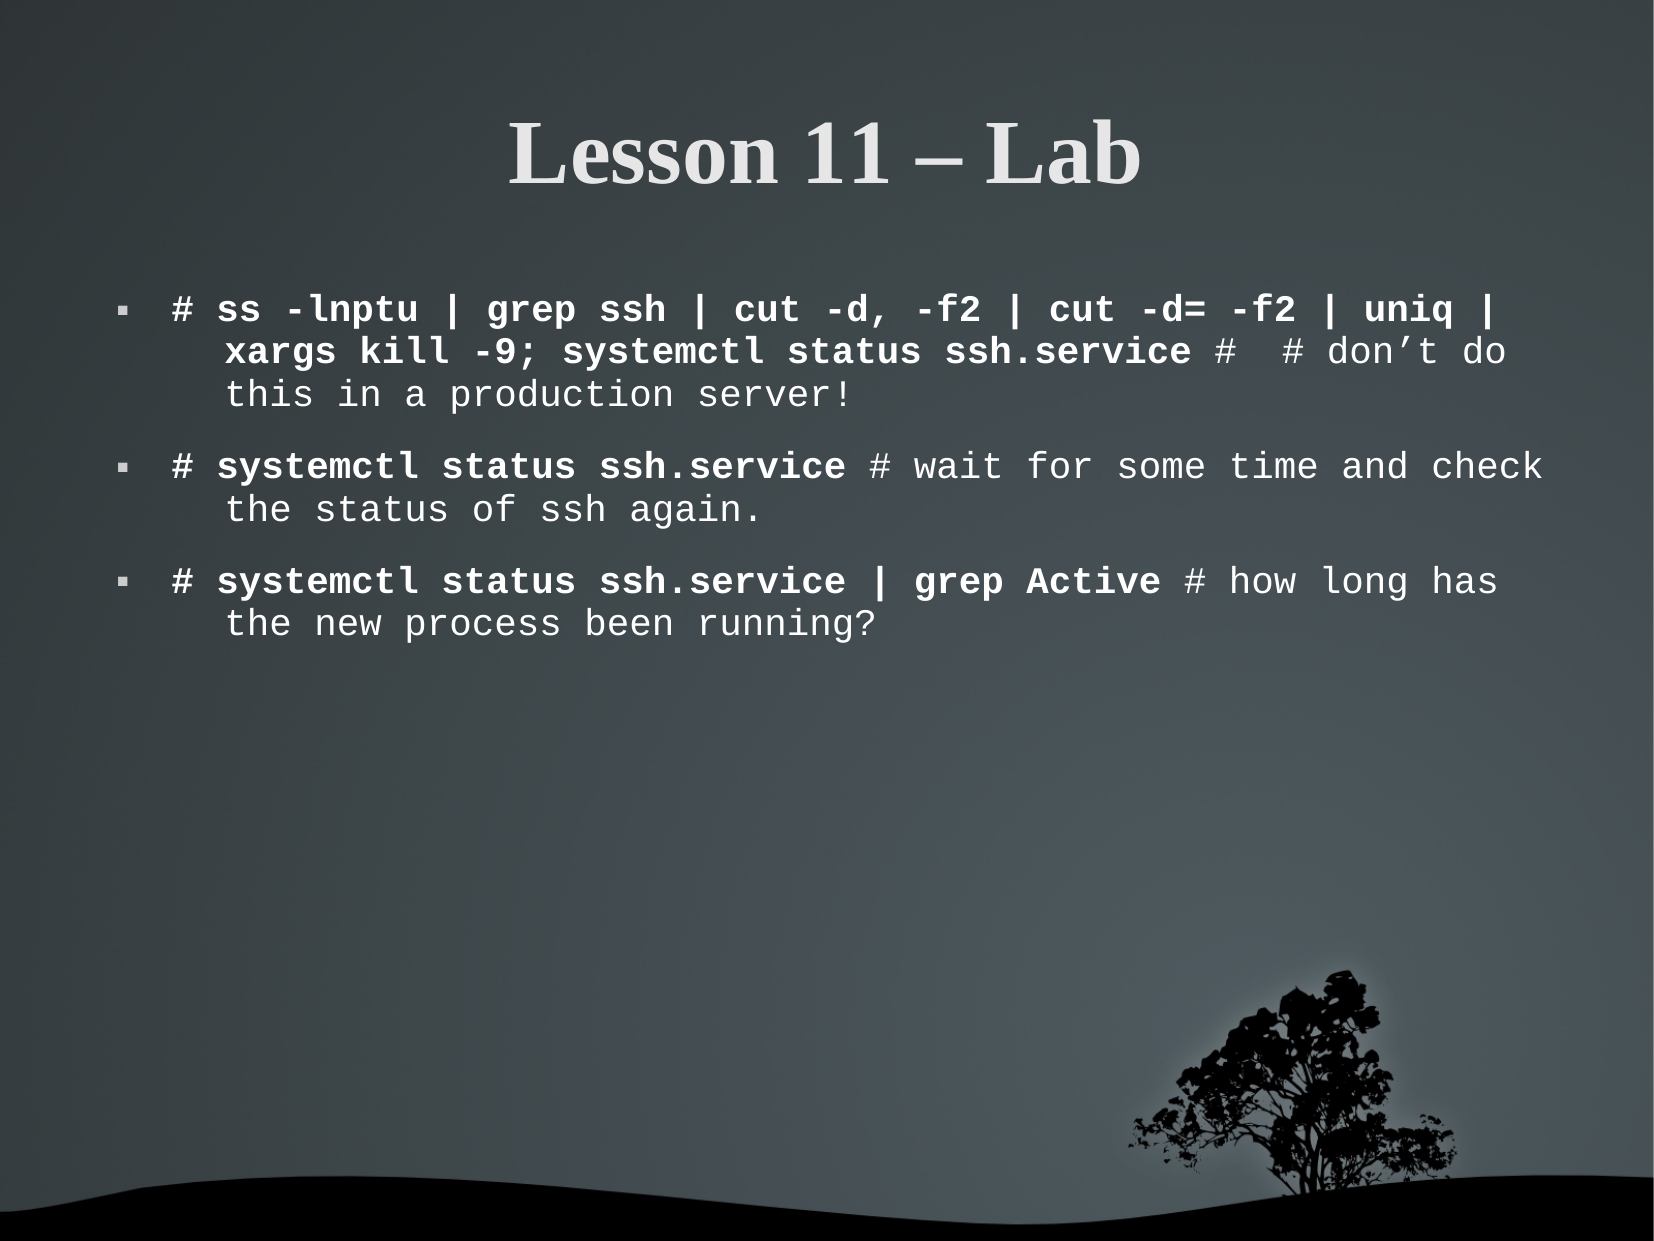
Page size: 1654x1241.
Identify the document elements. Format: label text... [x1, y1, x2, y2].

title Lesson 11 – Lab [82, 49, 1571, 257]
picture [0, 0, 1654, 1241]
list # ss -lnptu | grep ssh | cut -d, -f2 | cut -d= -f2 | uniq | xargs kill -9; systemctl status ssh.service # # don’t do this in a production server! # systemctl status ssh.service # wait for some time and check the status of ssh again. # systemctl status ssh.service | grep Active # how long has the new process been running? [82, 290, 1571, 1109]
